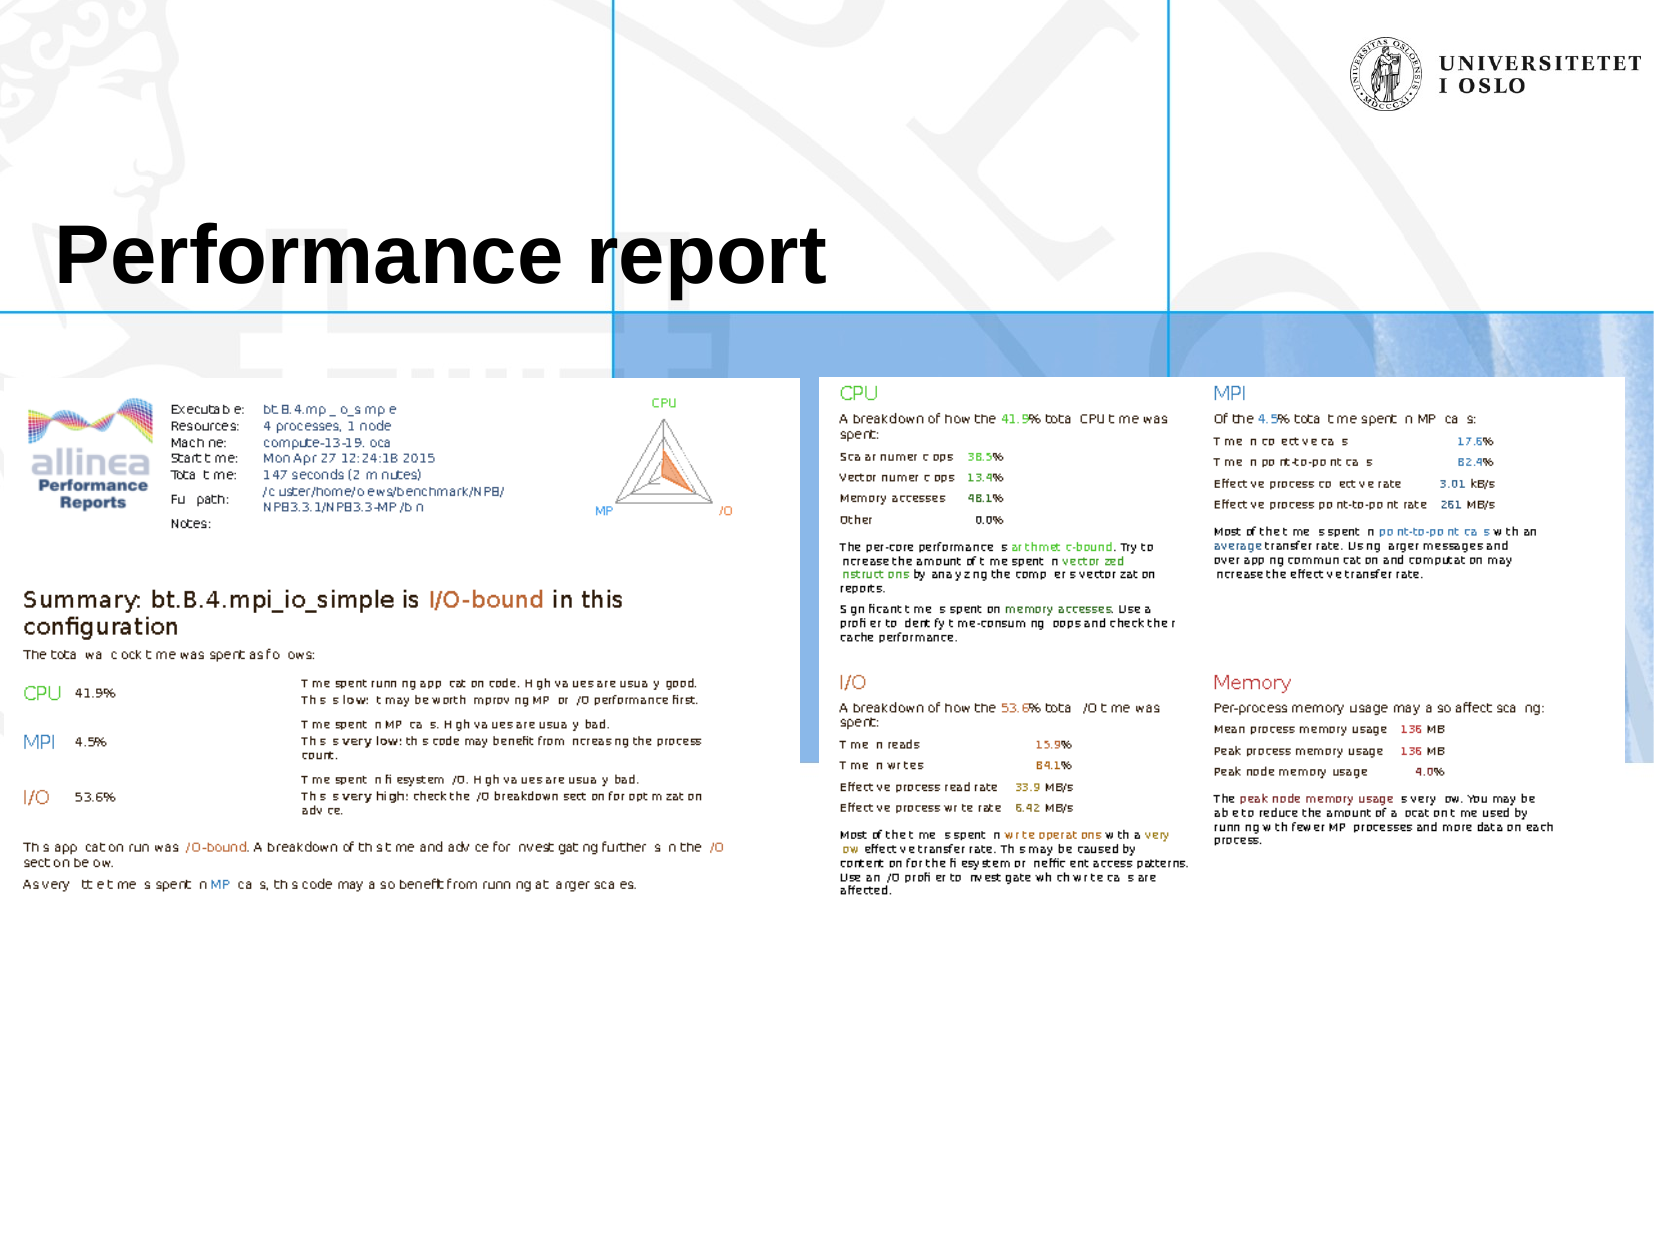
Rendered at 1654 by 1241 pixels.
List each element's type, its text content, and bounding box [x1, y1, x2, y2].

picture [0, 0, 1654, 1241]
title Performance report [54, 142, 1447, 367]
